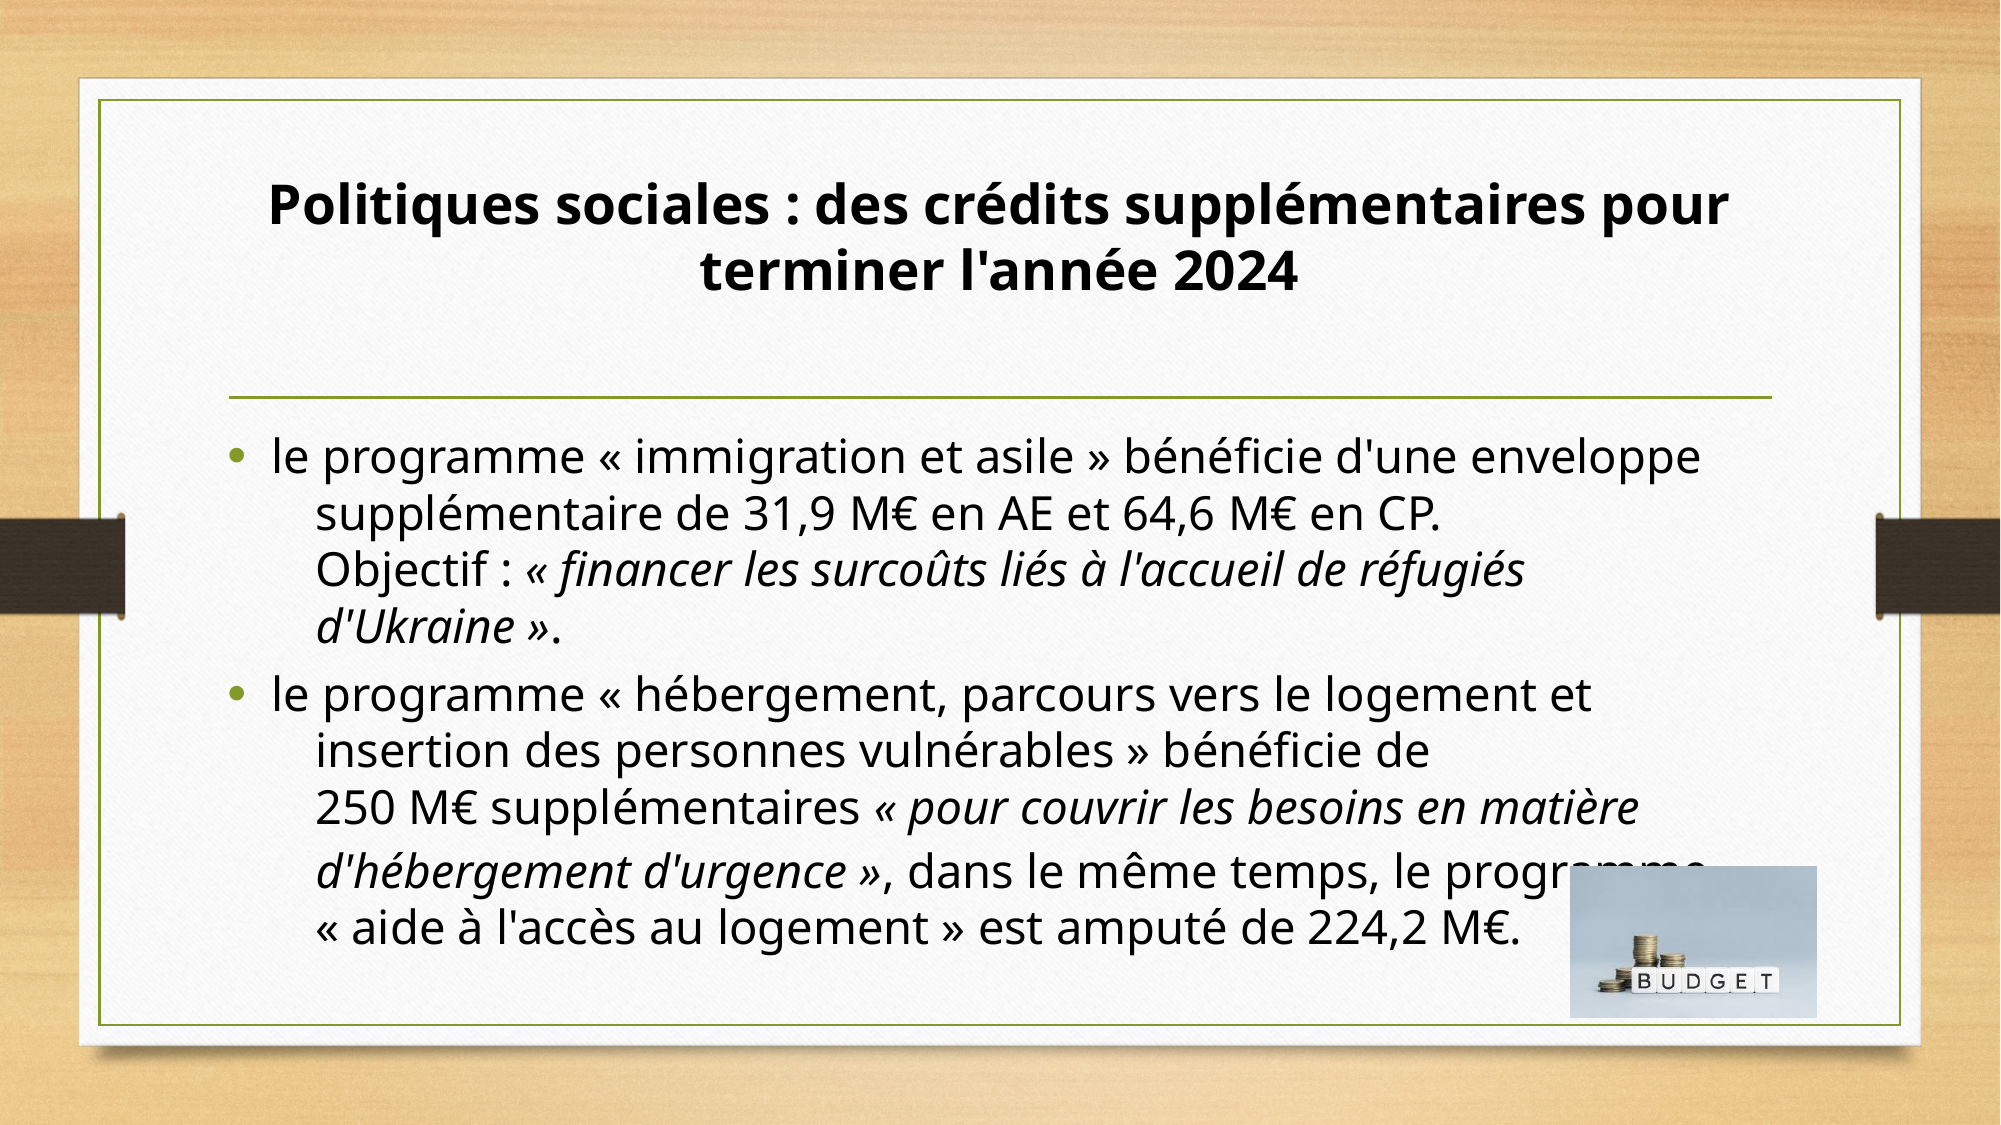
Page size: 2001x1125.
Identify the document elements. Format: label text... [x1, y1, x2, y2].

title Politiques sociales : des crédits supplémentaires pour terminer l'année 2024 [212, 161, 1788, 376]
list le programme « immigration et asile » bénéficie d'une enveloppe supplémentaire de 31,9 M€ en AE et 64,6 M€ en CP. Objectif : « financer les surcoûts liés à l'accueil de réfugiés d'Ukraine ». le programme « hébergement, parcours vers le logement et insertion des personnes vulnérables » bénéficie de 250 M€ supplémentaires « pour couvrir les besoins en matière d'hébergement d'urgence », dans le même temps, le programme « aide à l'accès au logement » est amputé de 224,2 M€. [212, 419, 1788, 964]
picture [1570, 866, 1817, 1018]
